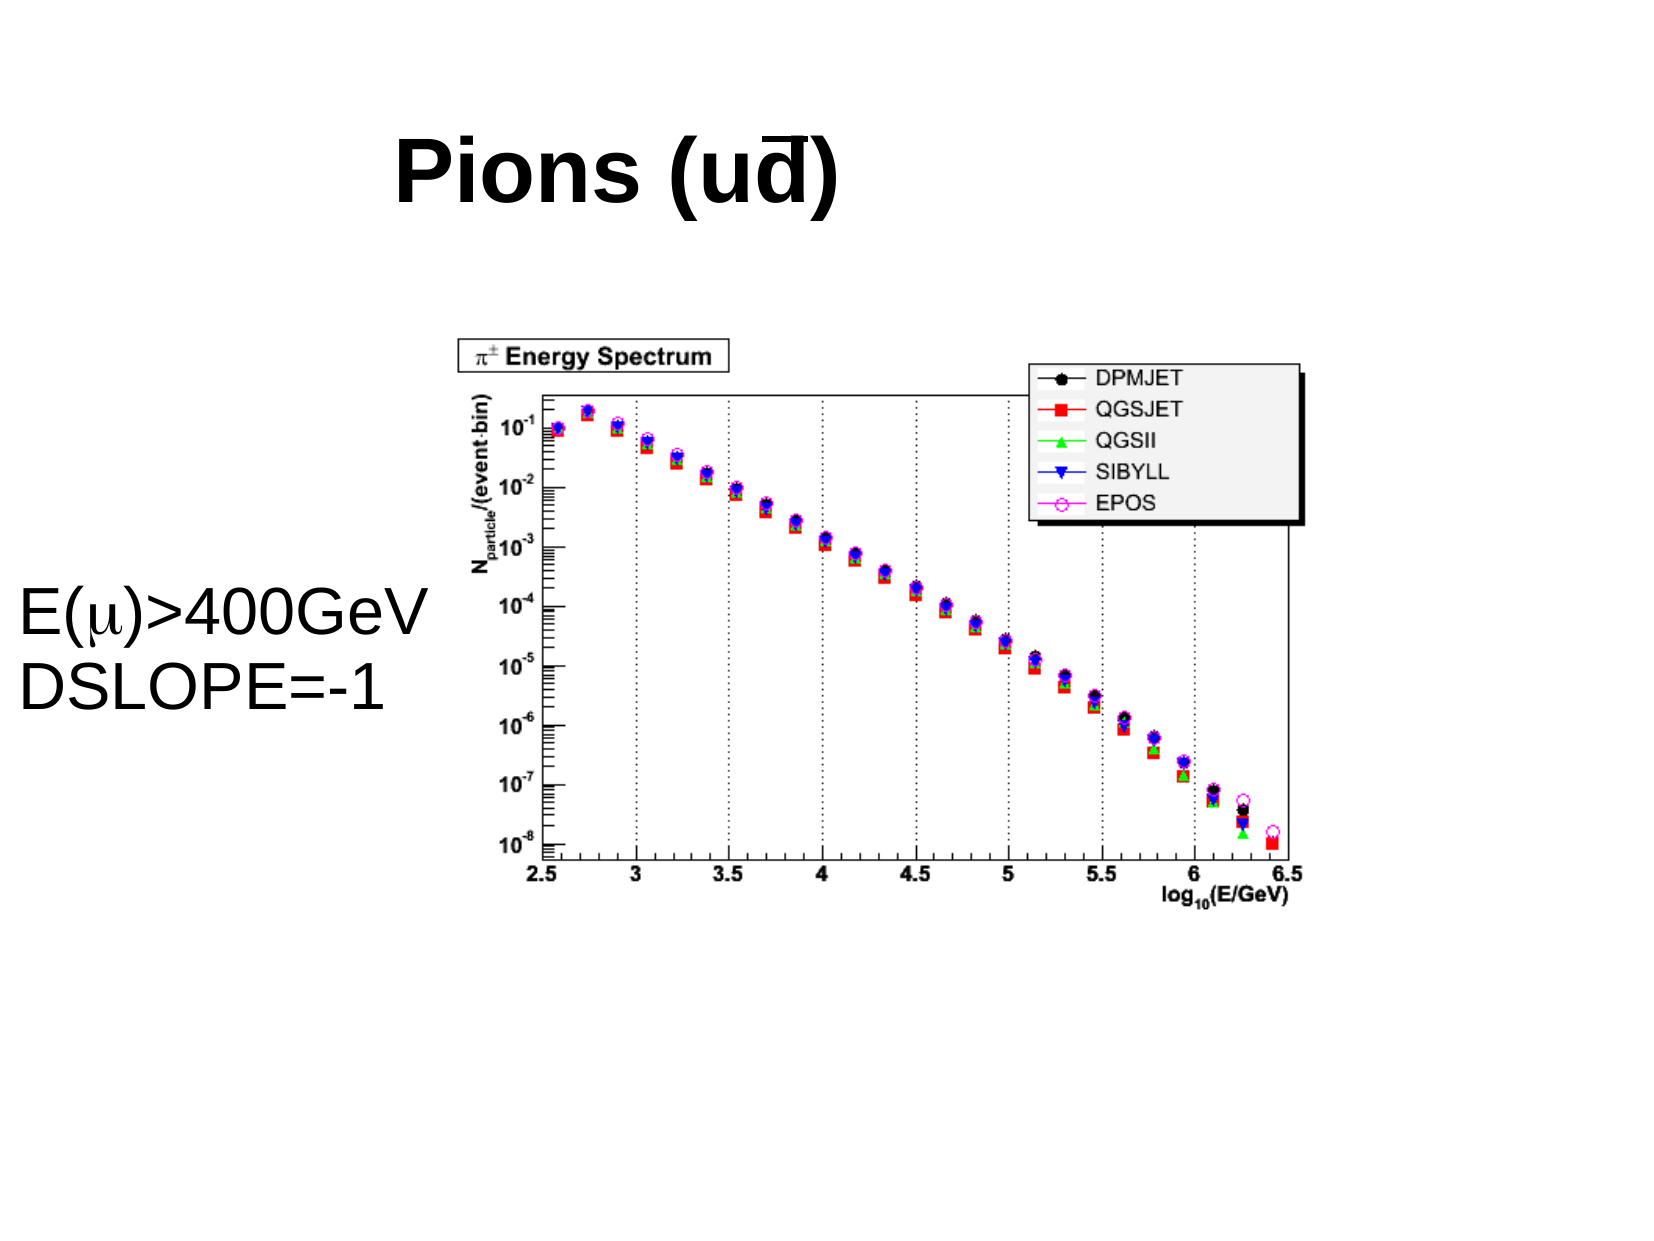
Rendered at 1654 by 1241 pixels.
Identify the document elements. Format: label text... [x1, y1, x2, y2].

picture [450, 337, 1382, 919]
text_box E(m)>400GeV DSLOPE=-1 [3, 566, 445, 781]
text_box Pions (ud) [378, 112, 857, 266]
